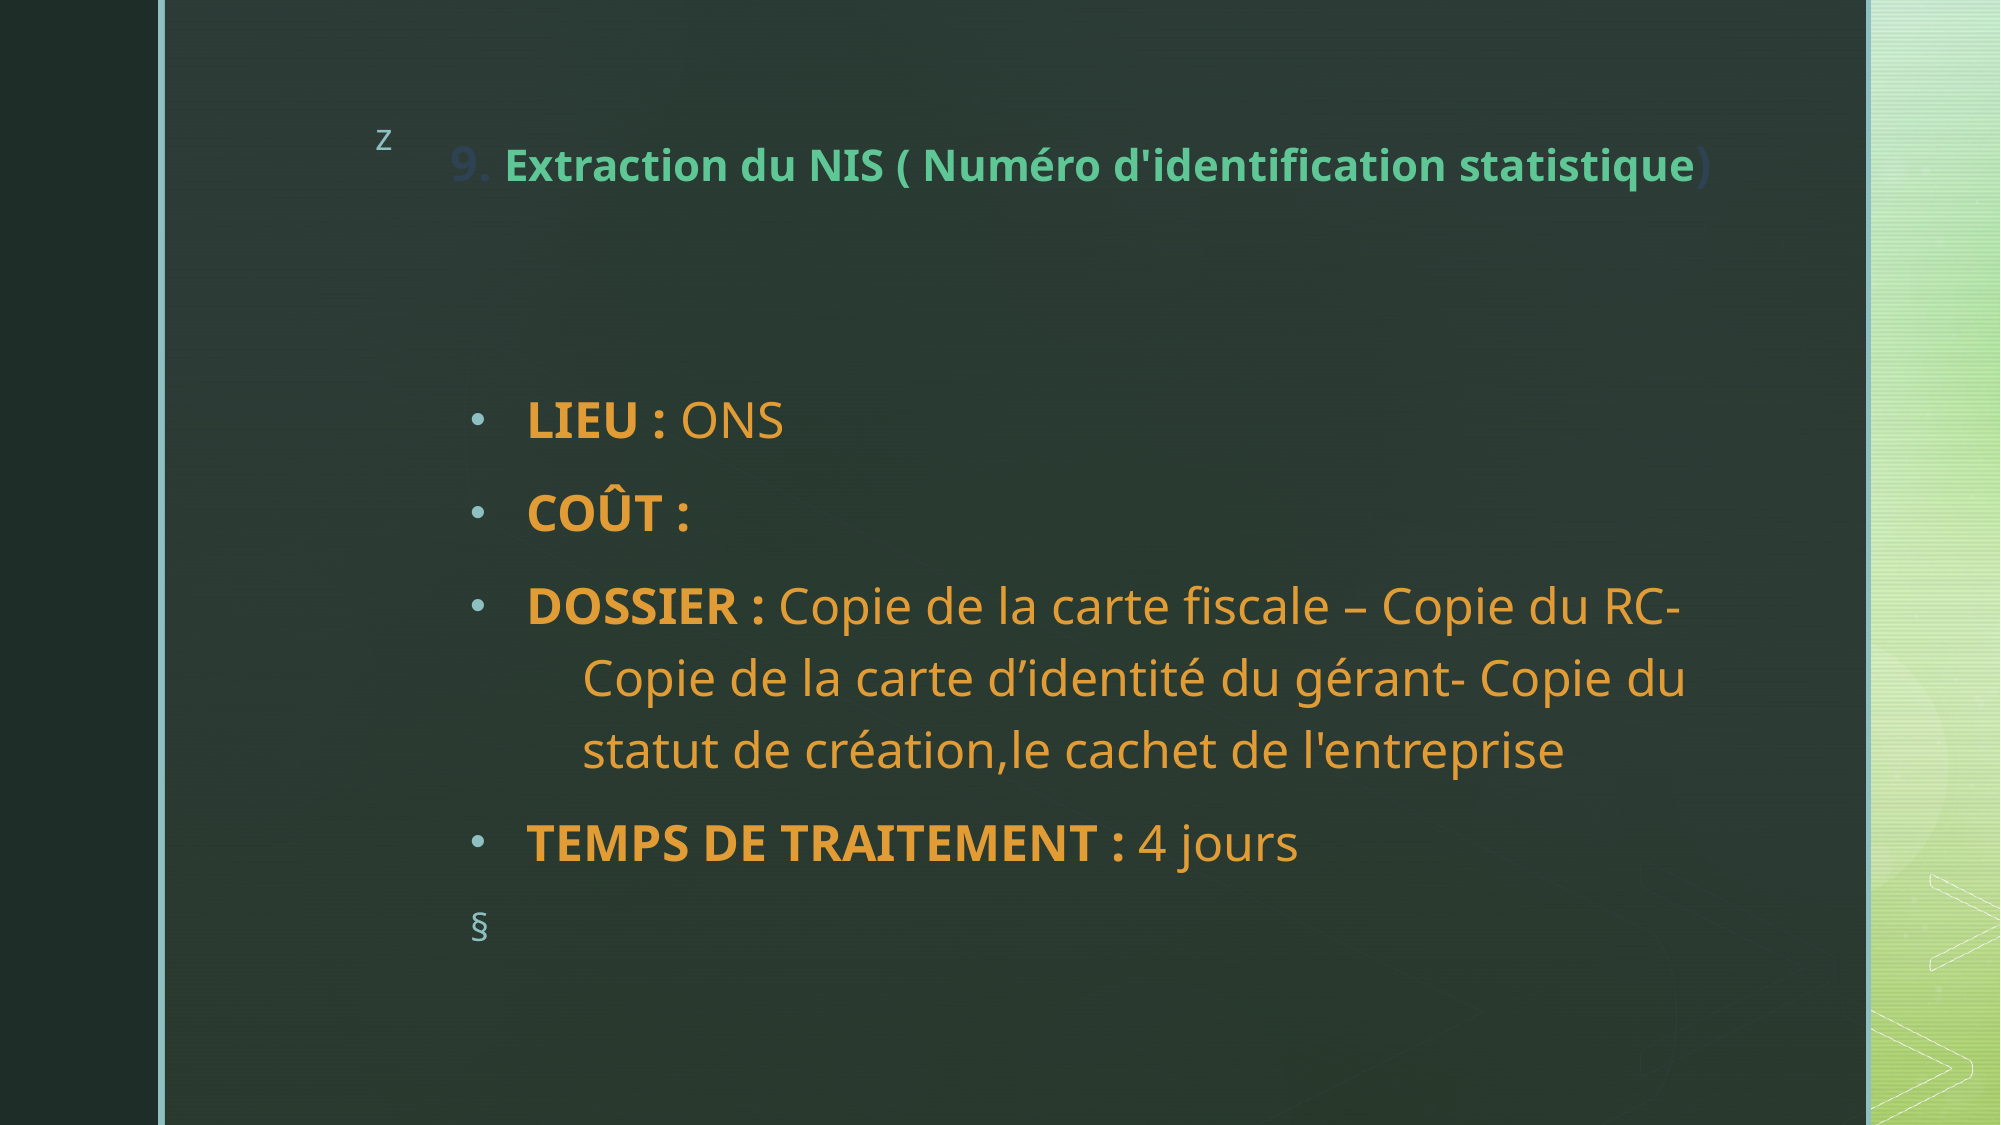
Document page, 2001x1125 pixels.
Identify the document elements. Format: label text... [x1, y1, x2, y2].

title 9. Extraction du NIS ( Numéro d'identification statistique) [428, 132, 1734, 310]
list LIEU : ONS COÛT : DOSSIER : Copie de la carte fiscale – Copie du RC- Copie de la carte d’identité du gérant- Copie du statut de création,le cachet de l'entreprise TEMPS DE TRAITEMENT : 4 jours [454, 336, 1734, 993]
